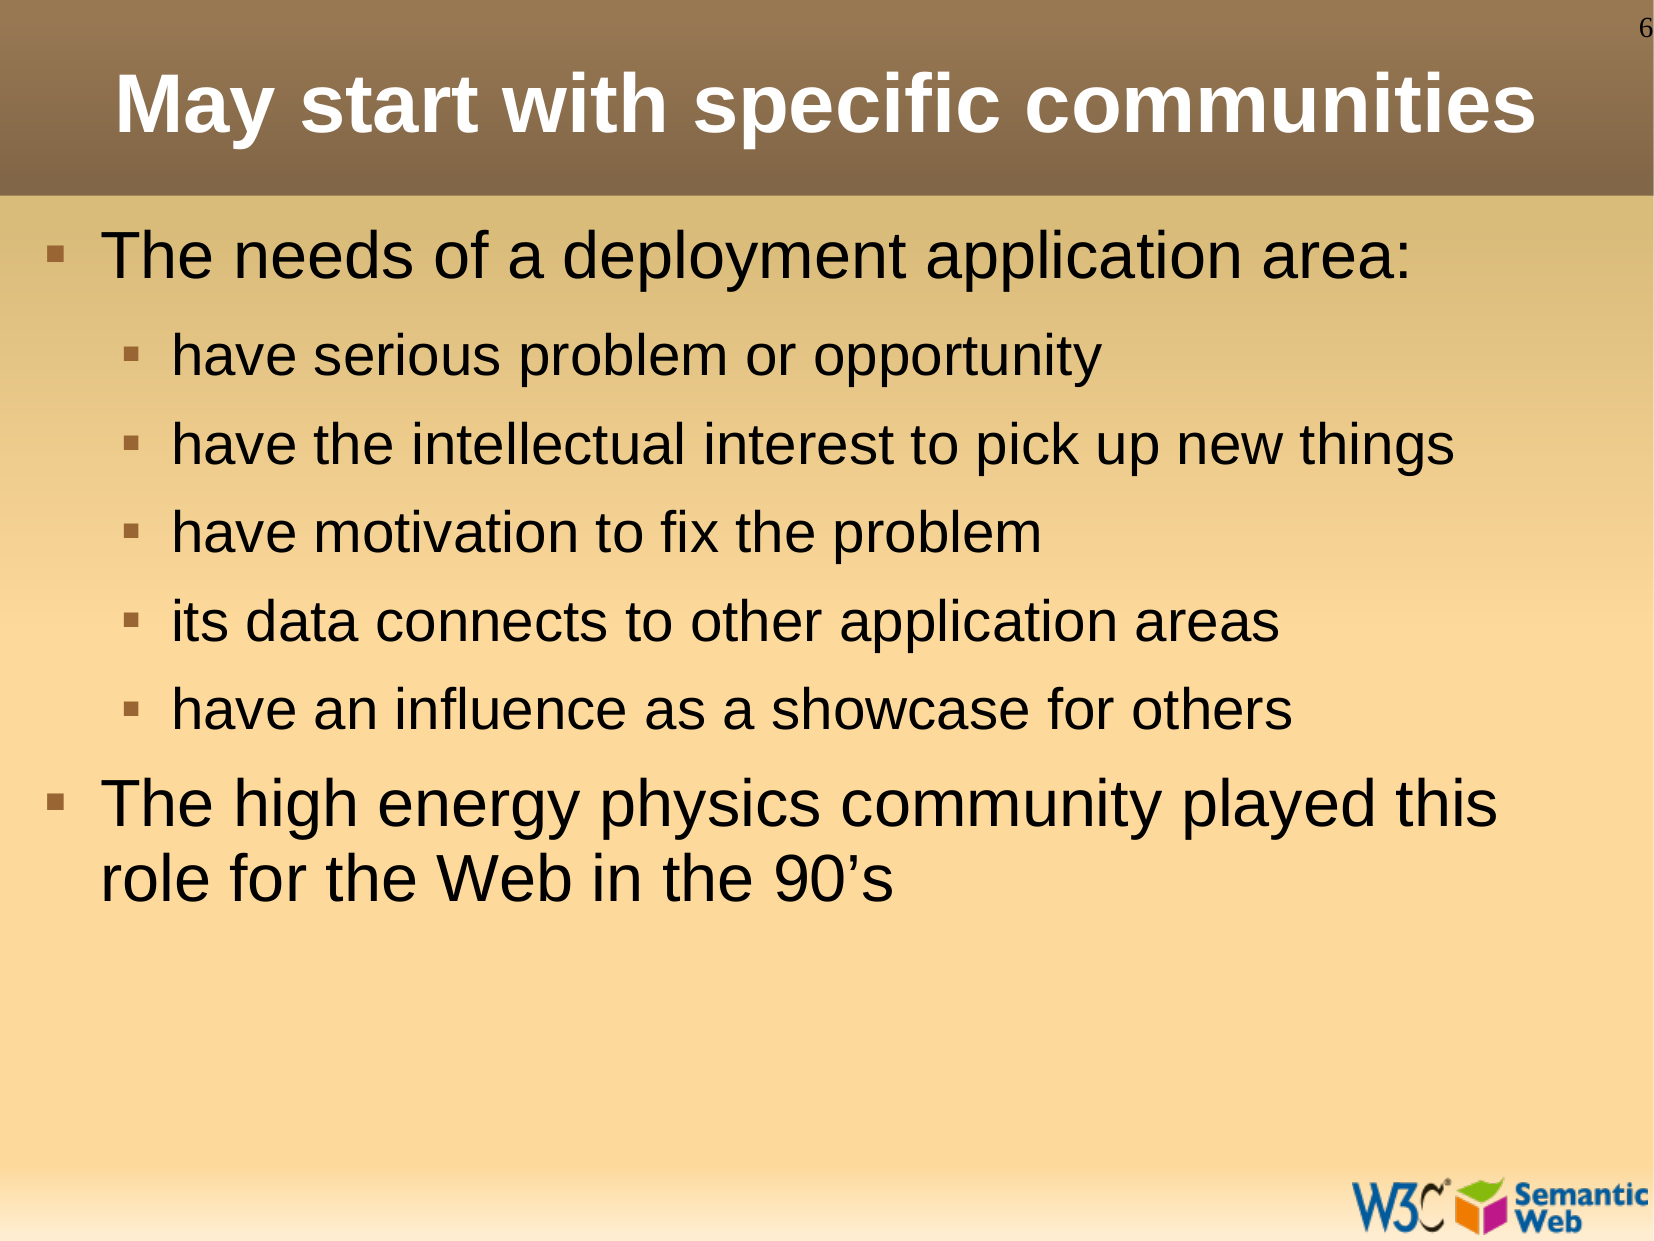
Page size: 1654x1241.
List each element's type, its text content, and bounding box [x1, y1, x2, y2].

title May start with specific communities [0, 0, 1654, 208]
list The needs of a deployment application area: have serious problem or opportunity have the intellectual interest to pick up new things have motivation to fix the problem its data connects to other application areas have an influence as a showcase for others The high energy physics community played this role for the Web in the 90’s [29, 218, 1624, 1205]
picture [0, 208, 1654, 1241]
